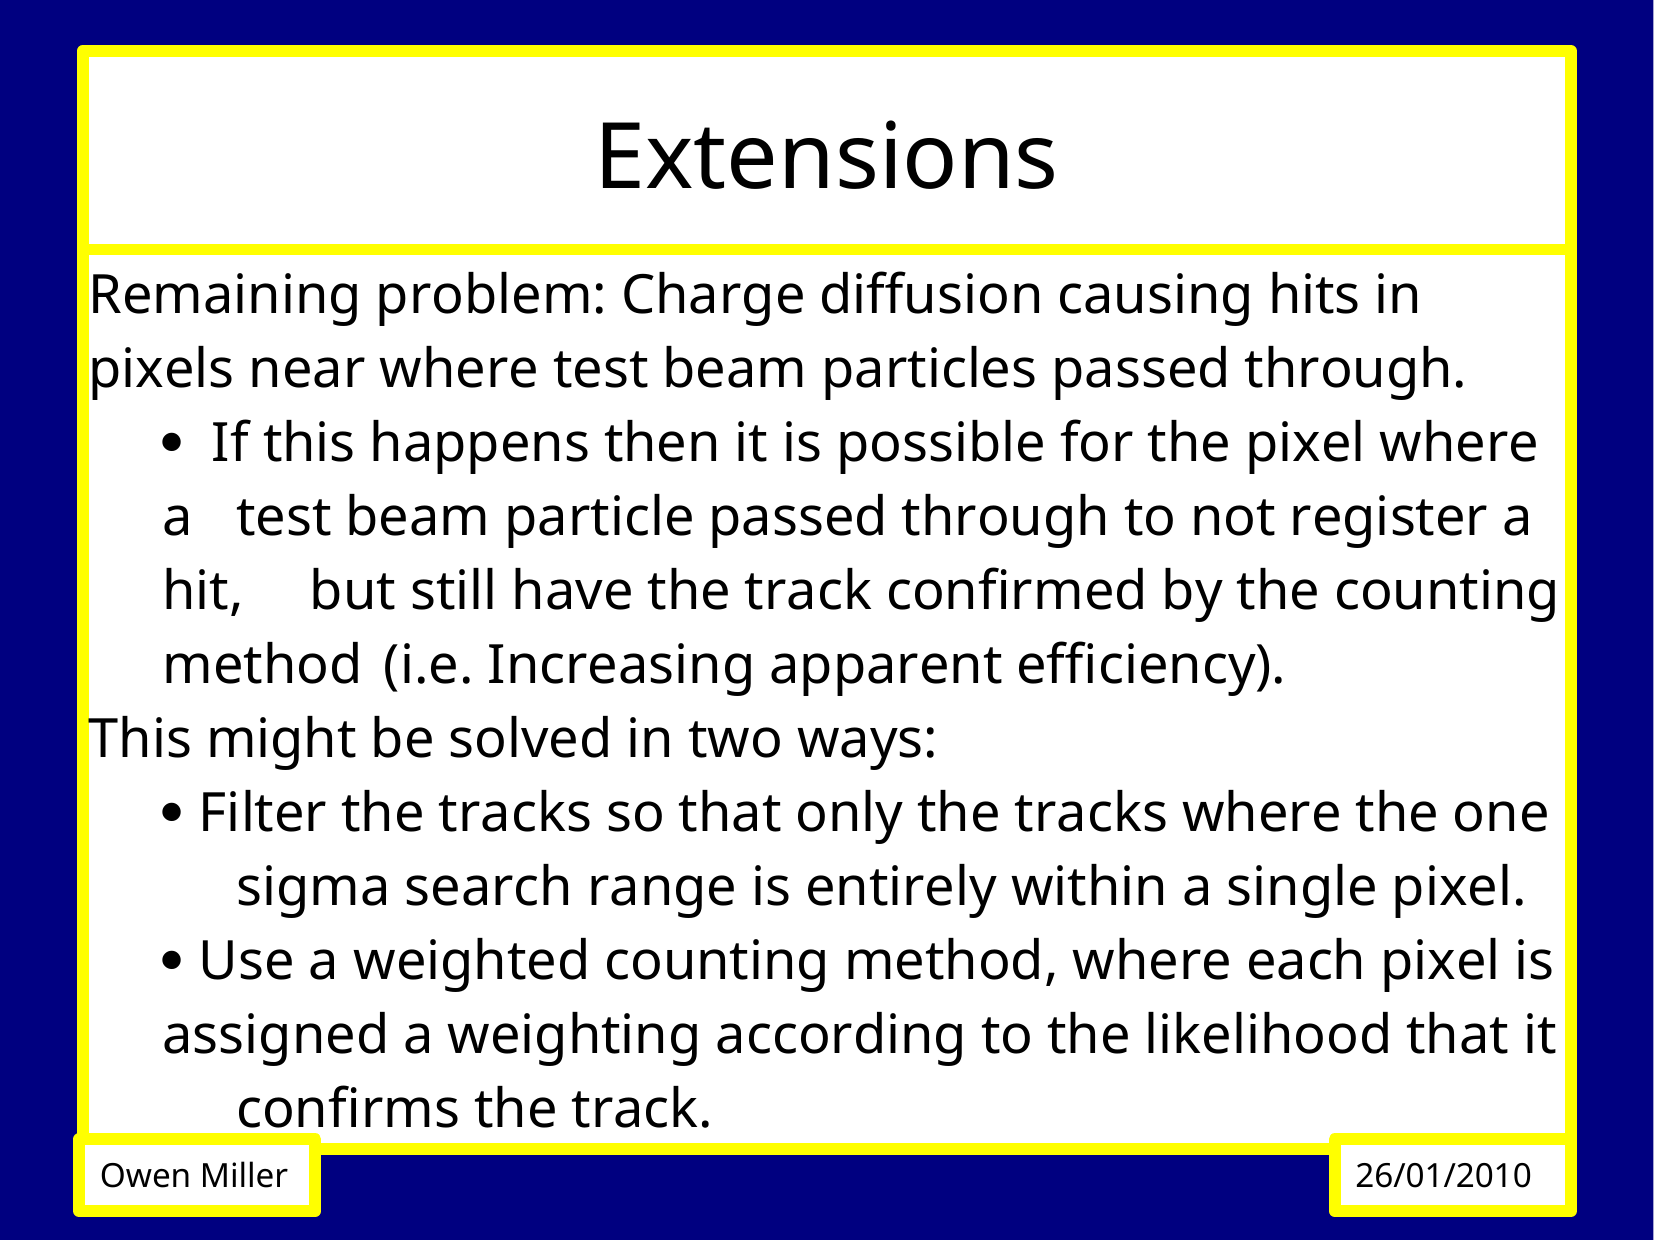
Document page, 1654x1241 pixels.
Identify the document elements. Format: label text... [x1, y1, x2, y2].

title Extensions [82, 50, 1571, 244]
text_box Owen Miller [79, 1139, 316, 1207]
subtitle Remaining problem: Charge diffusion causing hits in pixels near where test beam particles passed through.  If this happens then it is possible for the pixel where a test beam particle passed through to not register a hit, but still have the track confirmed by the counting method (i.e. Increasing apparent efficiency). This might be solved in two ways:  Filter the tracks so that only the tracks where the one sigma search range is entirely within a single pixel.  Use a weighted counting method, where each pixel is assigned a weighting according to the likelihood that it confirms the track. [82, 291, 1571, 1108]
text_box 26/01/2010 [1334, 1139, 1571, 1207]
